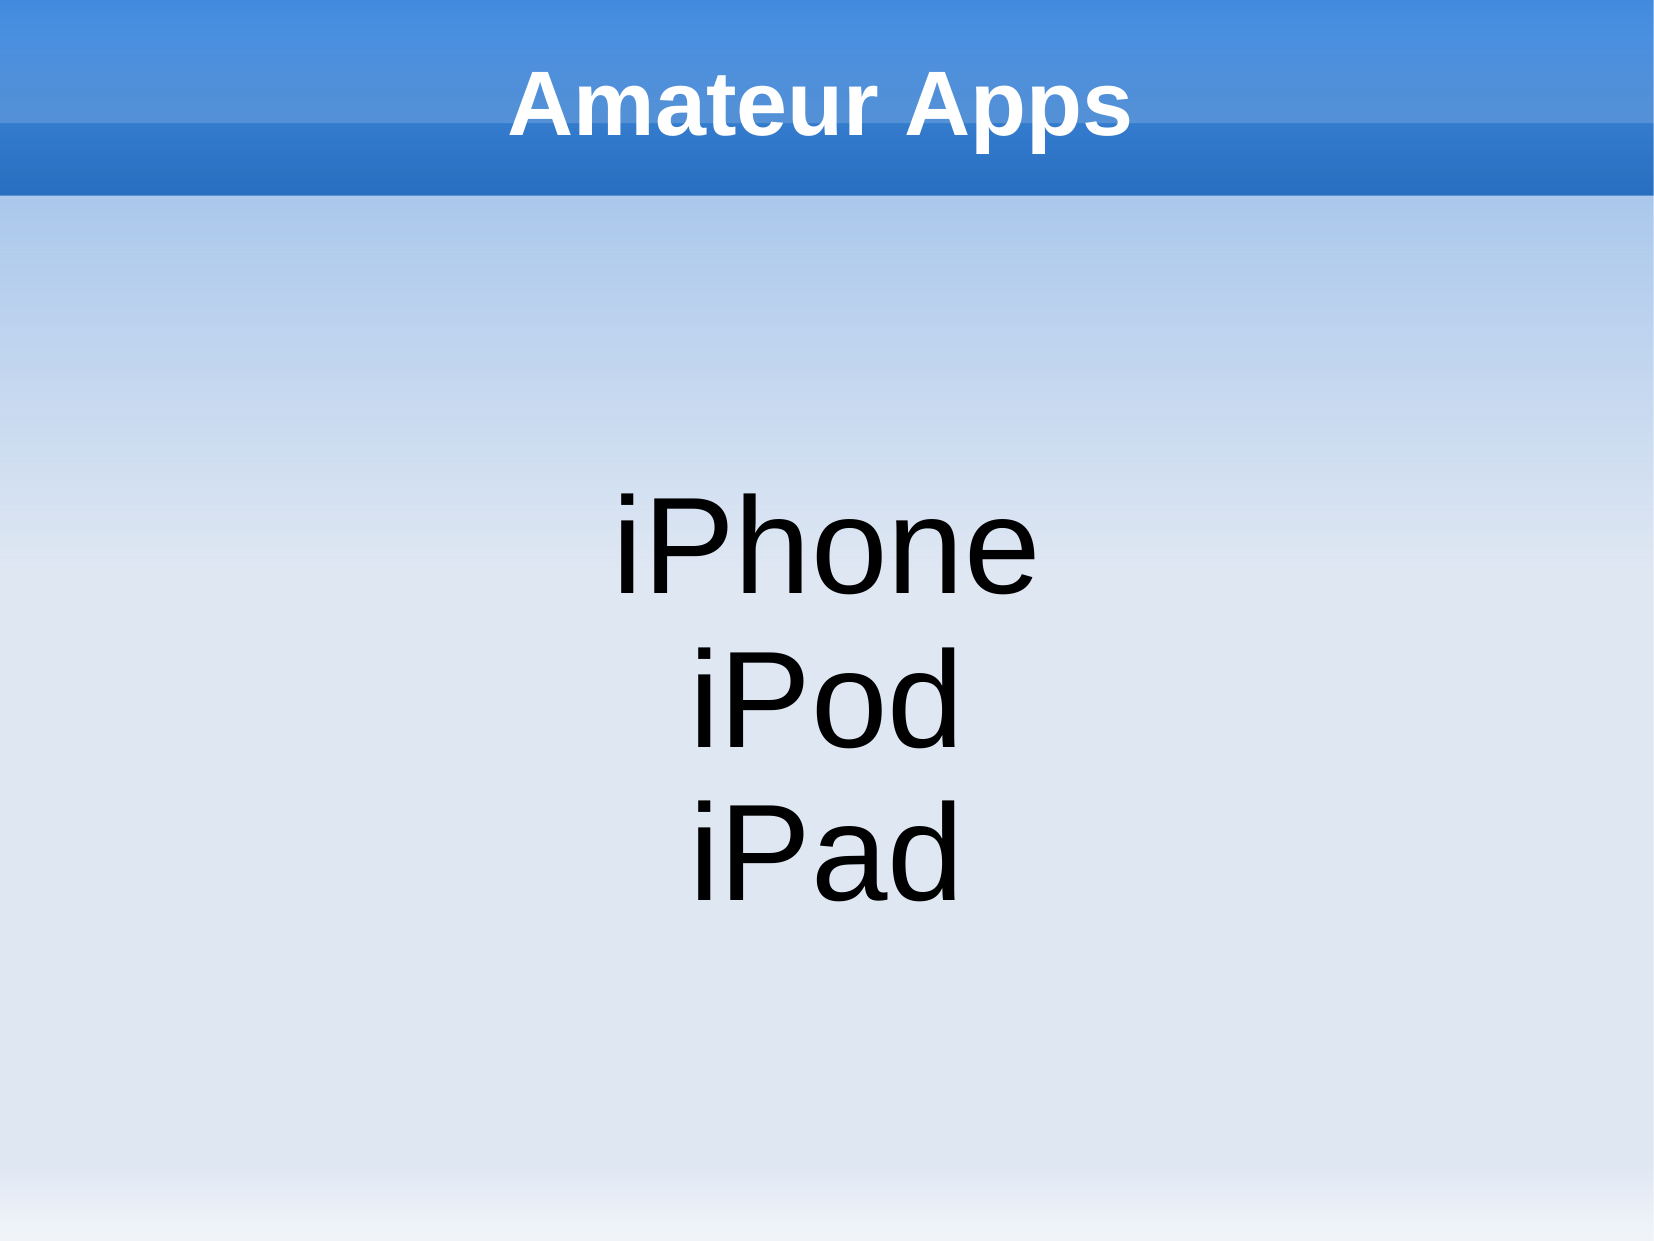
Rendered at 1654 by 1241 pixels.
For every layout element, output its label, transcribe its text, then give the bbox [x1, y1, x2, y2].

picture [0, 0, 1654, 1241]
title Amateur Apps [76, 0, 1565, 208]
subtitle iPhone iPod iPad [82, 297, 1571, 1102]
